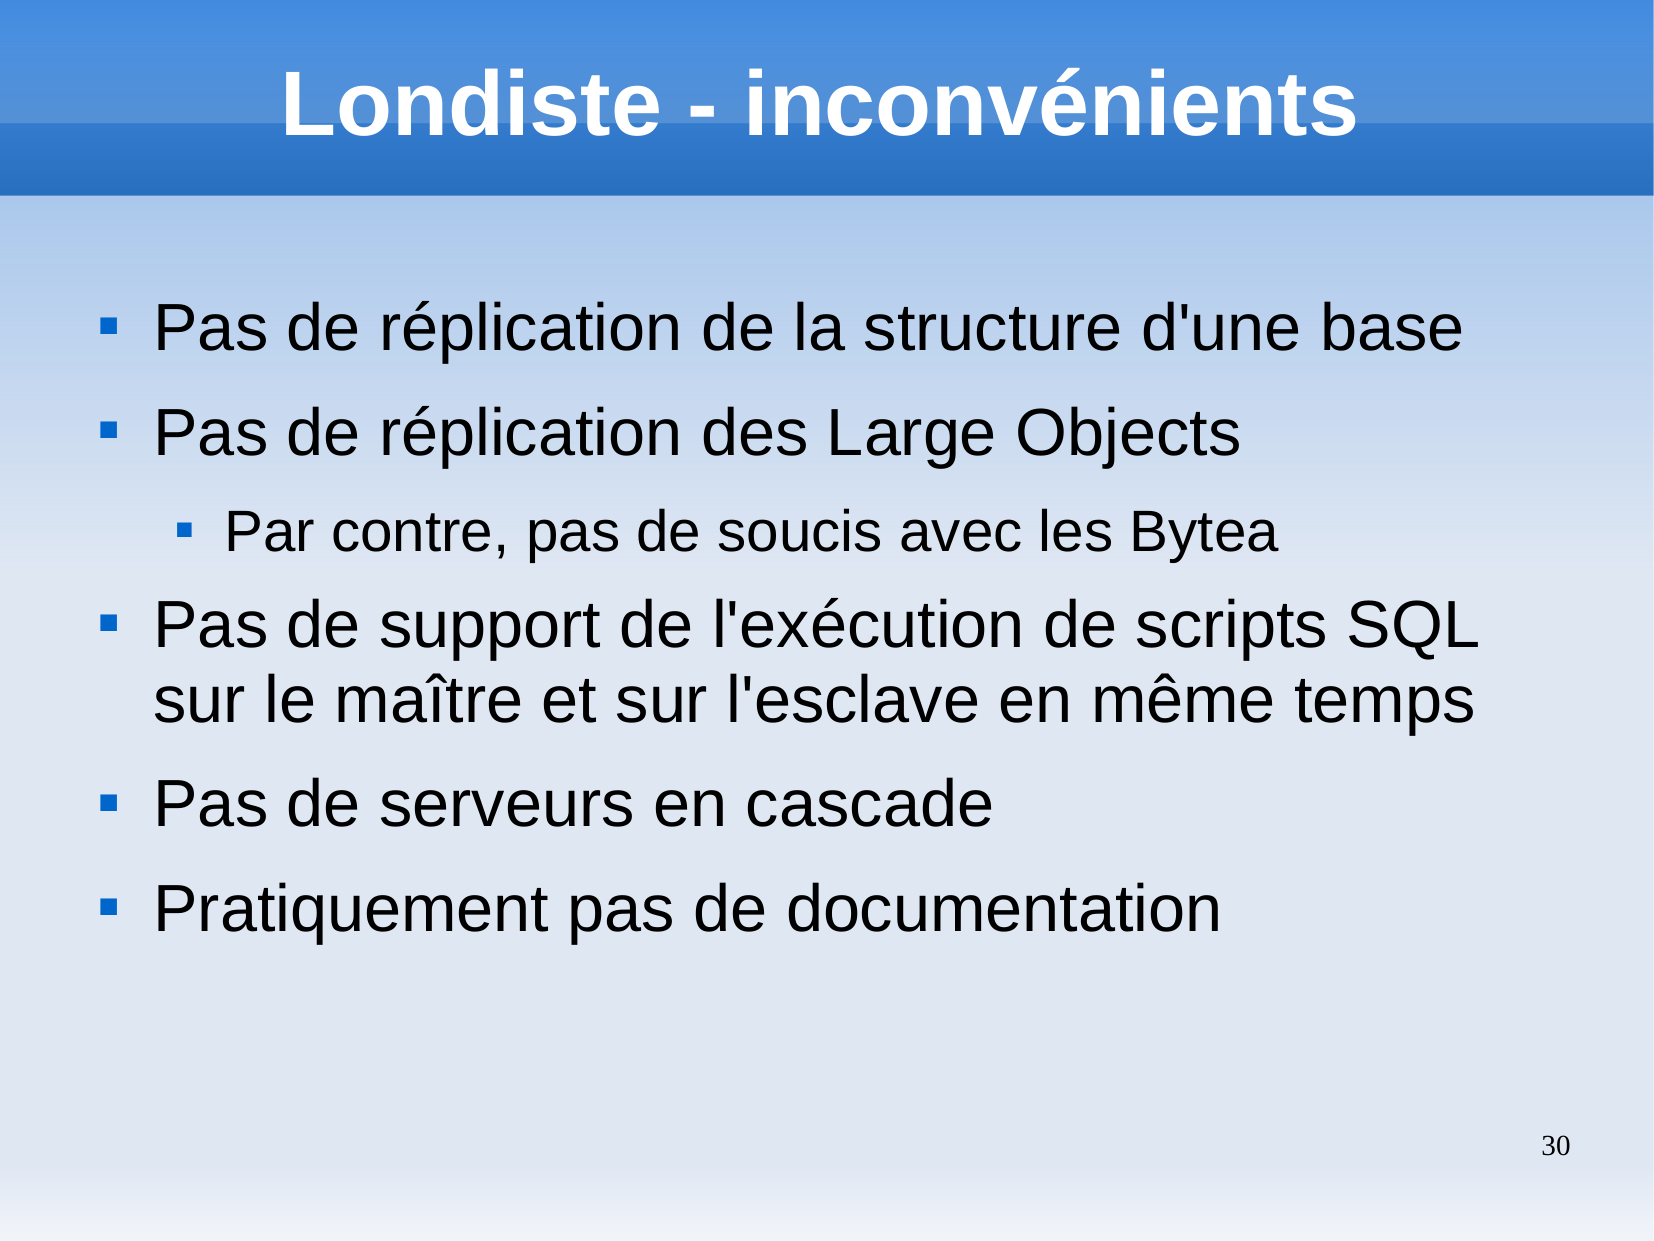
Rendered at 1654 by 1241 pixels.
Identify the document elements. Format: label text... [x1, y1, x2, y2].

list Pas de réplication de la structure d'une base Pas de réplication des Large Objects Par contre, pas de soucis avec les Bytea Pas de support de l'exécution de scripts SQL sur le maître et sur l'esclave en même temps Pas de serveurs en cascade Pratiquement pas de documentation [82, 290, 1571, 1094]
picture [0, 0, 1654, 1241]
title Londiste - inconvénients [76, 7, 1565, 200]
